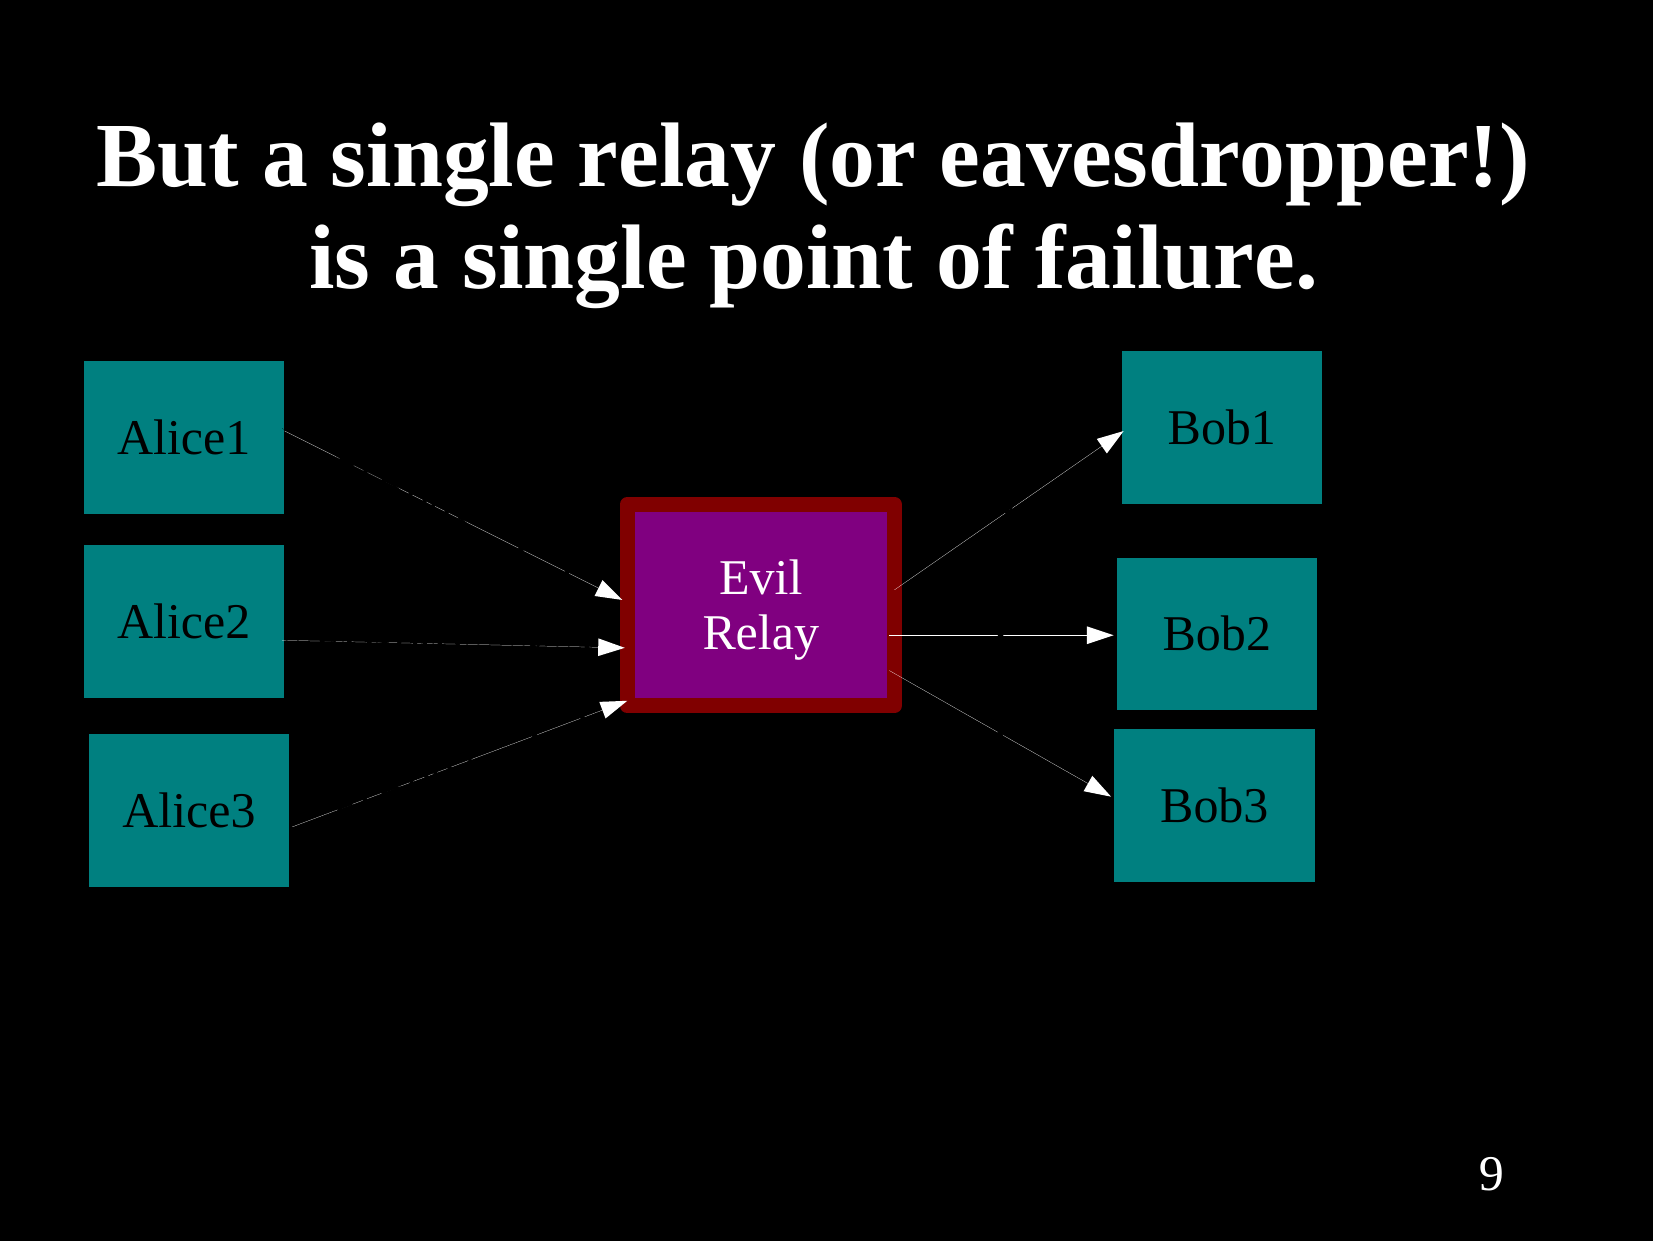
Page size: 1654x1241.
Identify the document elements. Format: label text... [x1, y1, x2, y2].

text_box Alice3 [88, 733, 290, 888]
text_box Bob3 [1113, 728, 1316, 883]
text_box Bob1 [1121, 350, 1323, 505]
title But a single relay (or eavesdropper!) is a single point of failure. [96, 86, 1534, 327]
text_box Alice2 [83, 544, 285, 699]
text_box Alice1 [83, 360, 285, 515]
text_box Evil Relay [627, 504, 895, 706]
text_box Bob2 [1116, 557, 1318, 711]
